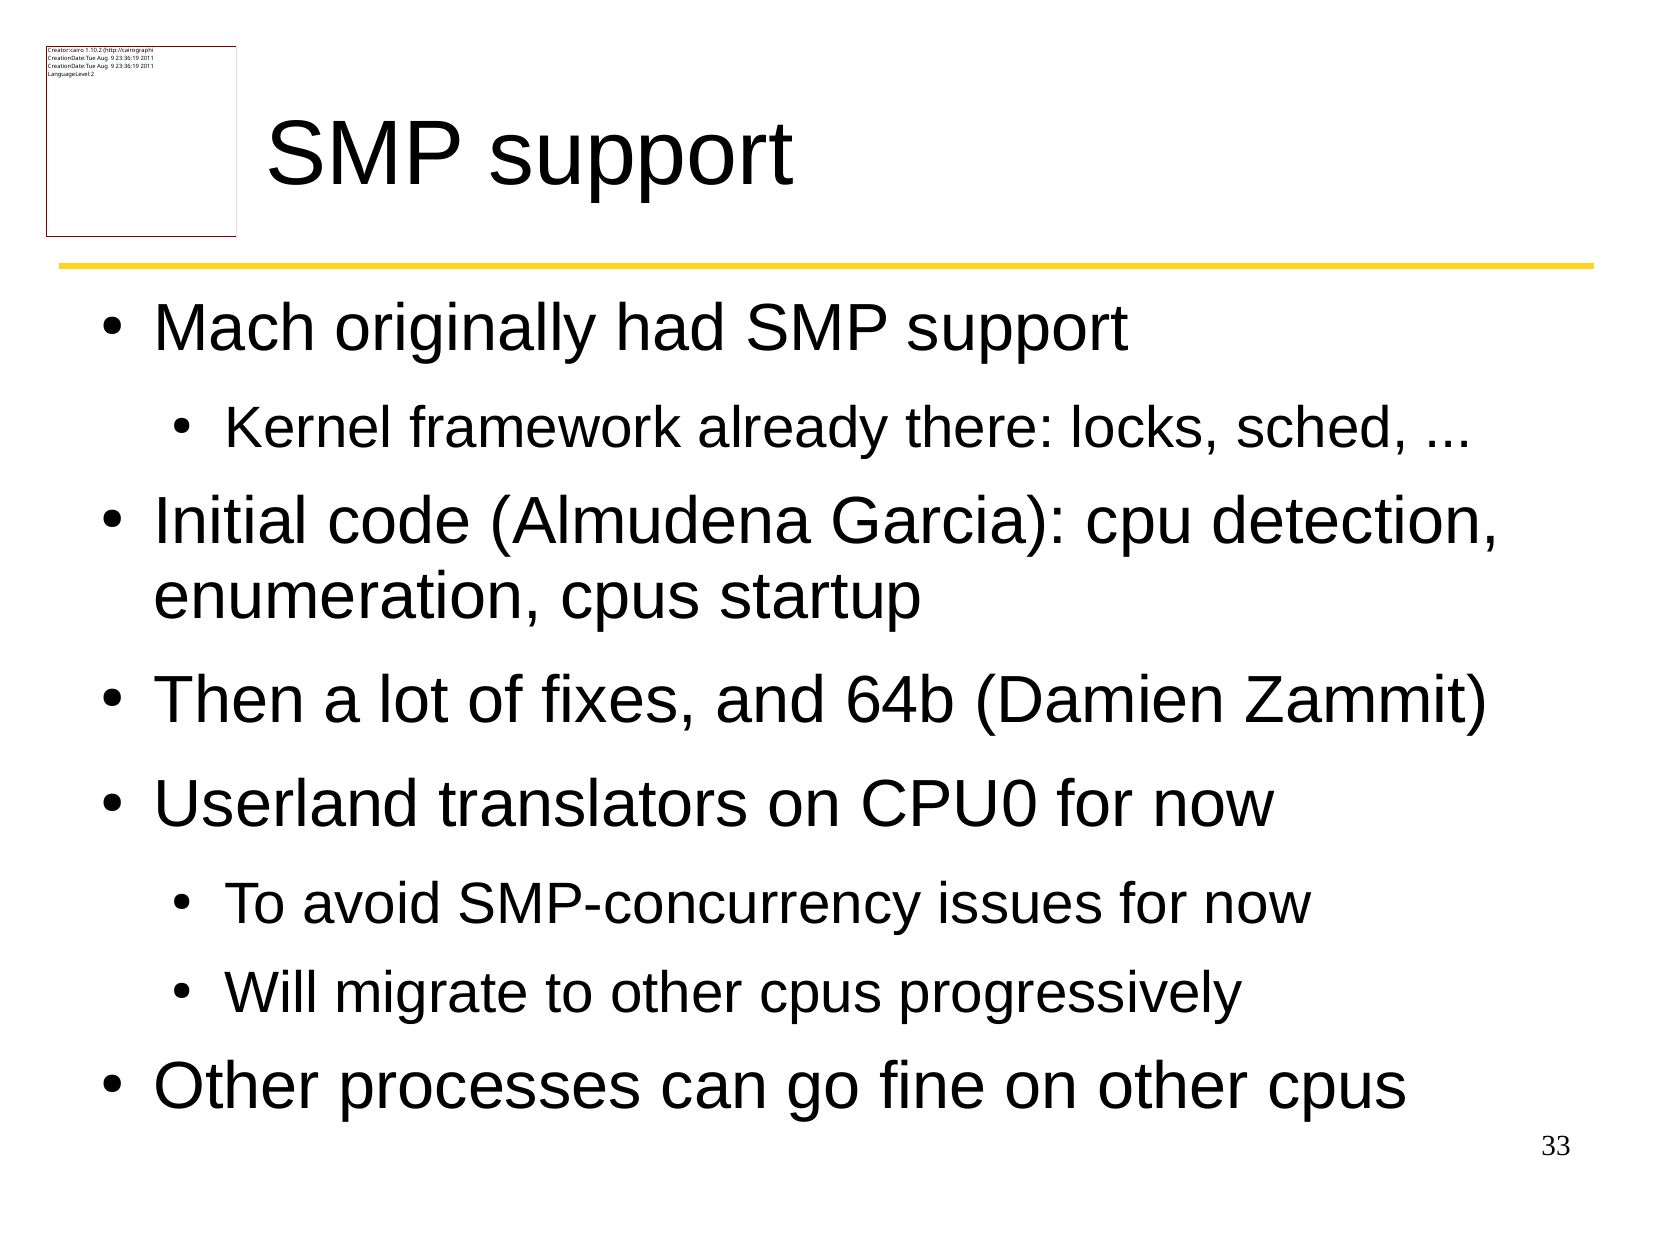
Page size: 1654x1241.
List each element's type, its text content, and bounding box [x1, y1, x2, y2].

title SMP support [265, 49, 1571, 257]
list Mach originally had SMP support Kernel framework already there: locks, sched, ... Initial code (Almudena Garcia): cpu detection, enumeration, cpus startup Then a lot of fixes, and 64b (Damien Zammit) Userland translators on CPU0 for now To avoid SMP-concurrency issues for now Will migrate to other cpus progressively Other processes can go fine on other cpus [82, 290, 1571, 1152]
